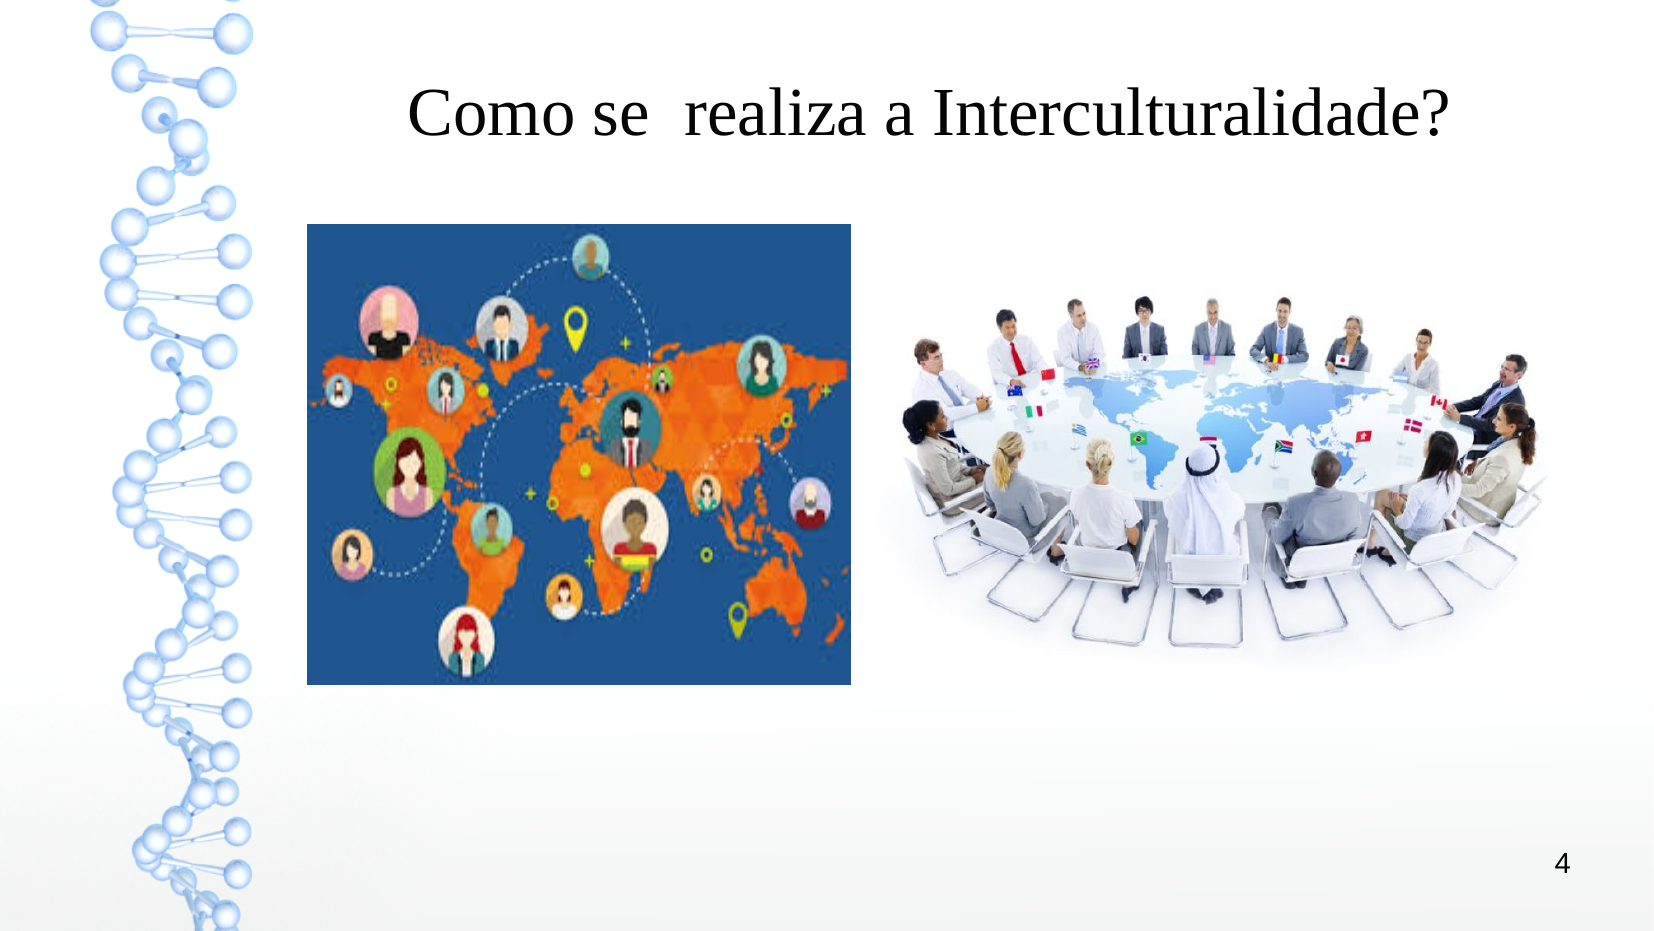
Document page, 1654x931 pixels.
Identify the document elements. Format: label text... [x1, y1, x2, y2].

title Como se realiza a Interculturalidade? [265, 35, 1595, 189]
picture [0, 0, 1654, 931]
